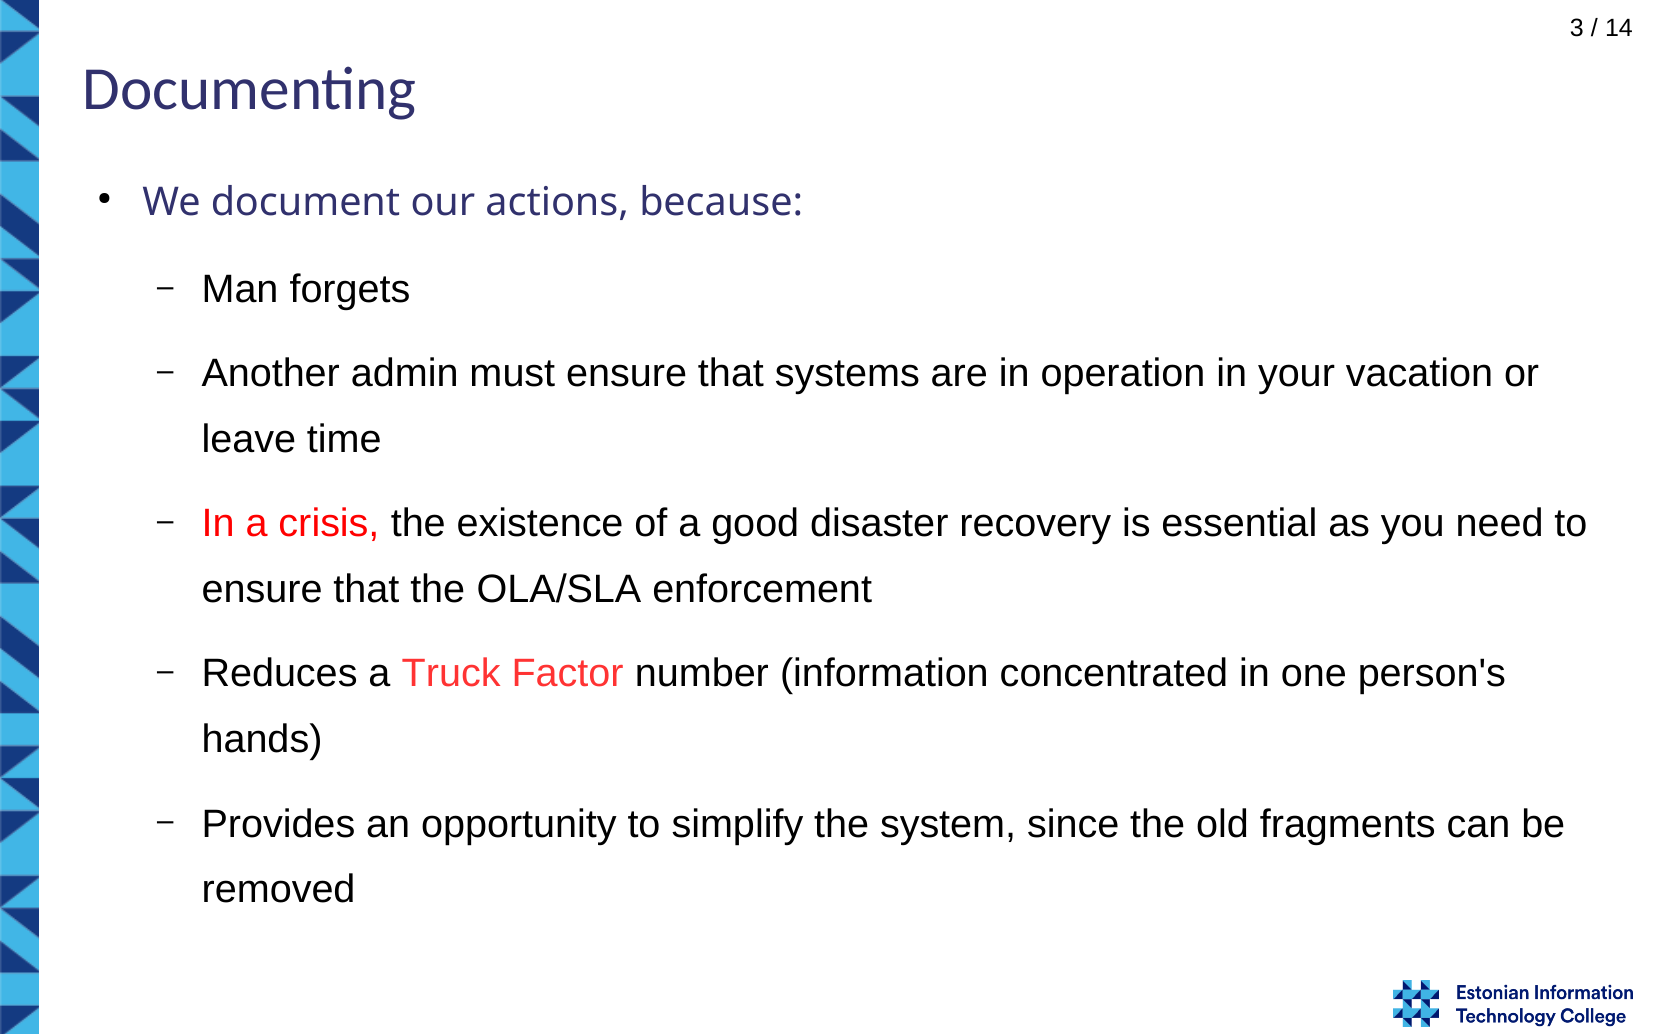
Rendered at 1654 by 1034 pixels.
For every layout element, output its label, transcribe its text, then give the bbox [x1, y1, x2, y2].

picture [1393, 980, 1633, 1027]
title Documenting [82, 41, 1571, 148]
list We document our actions, because: Man forgets Another admin must ensure that systems are in operation in your vacation or leave time In a crisis, the existence of a good disaster recovery is essential as you need to ensure that the OLA/SLA enforcement Reduces a Truck Factor number (information concentrated in one person's hands) Provides an opportunity to simplify the system, since the old fragments can be removed [82, 172, 1625, 916]
